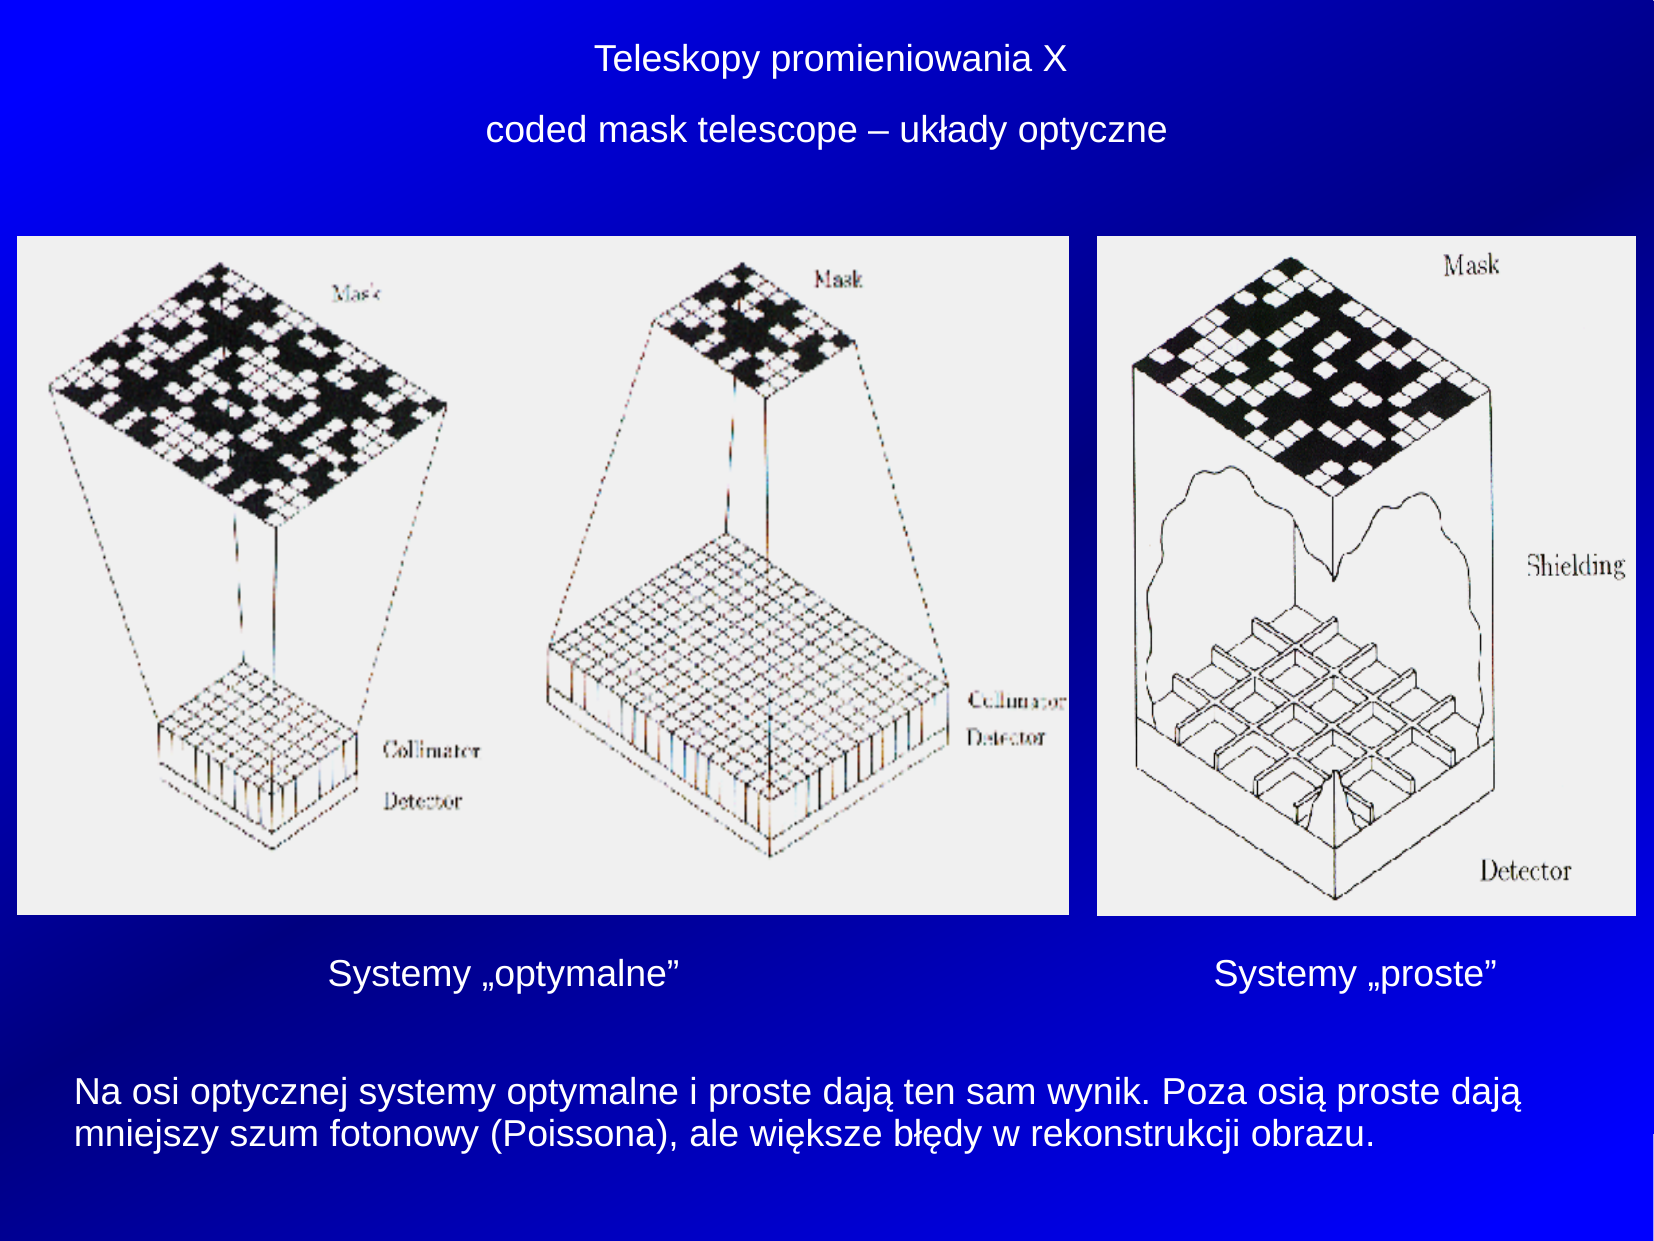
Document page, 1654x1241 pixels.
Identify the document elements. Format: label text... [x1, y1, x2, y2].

text_box Teleskopy promieniowania X [579, 29, 1083, 87]
picture [17, 236, 1069, 915]
picture [1097, 236, 1636, 916]
text_box coded mask telescope – układy optyczne [470, 101, 1183, 158]
text_box Systemy „optymalne” [312, 944, 695, 1002]
text_box Na osi optycznej systemy optymalne i proste dają ten sam wynik. Poza osią proste dają mniejszy szum fotonowy (Poissona), ale większe błędy w rekonstrukcji obrazu. [59, 1062, 1537, 1162]
text_box Systemy „proste” [1198, 944, 1512, 1002]
